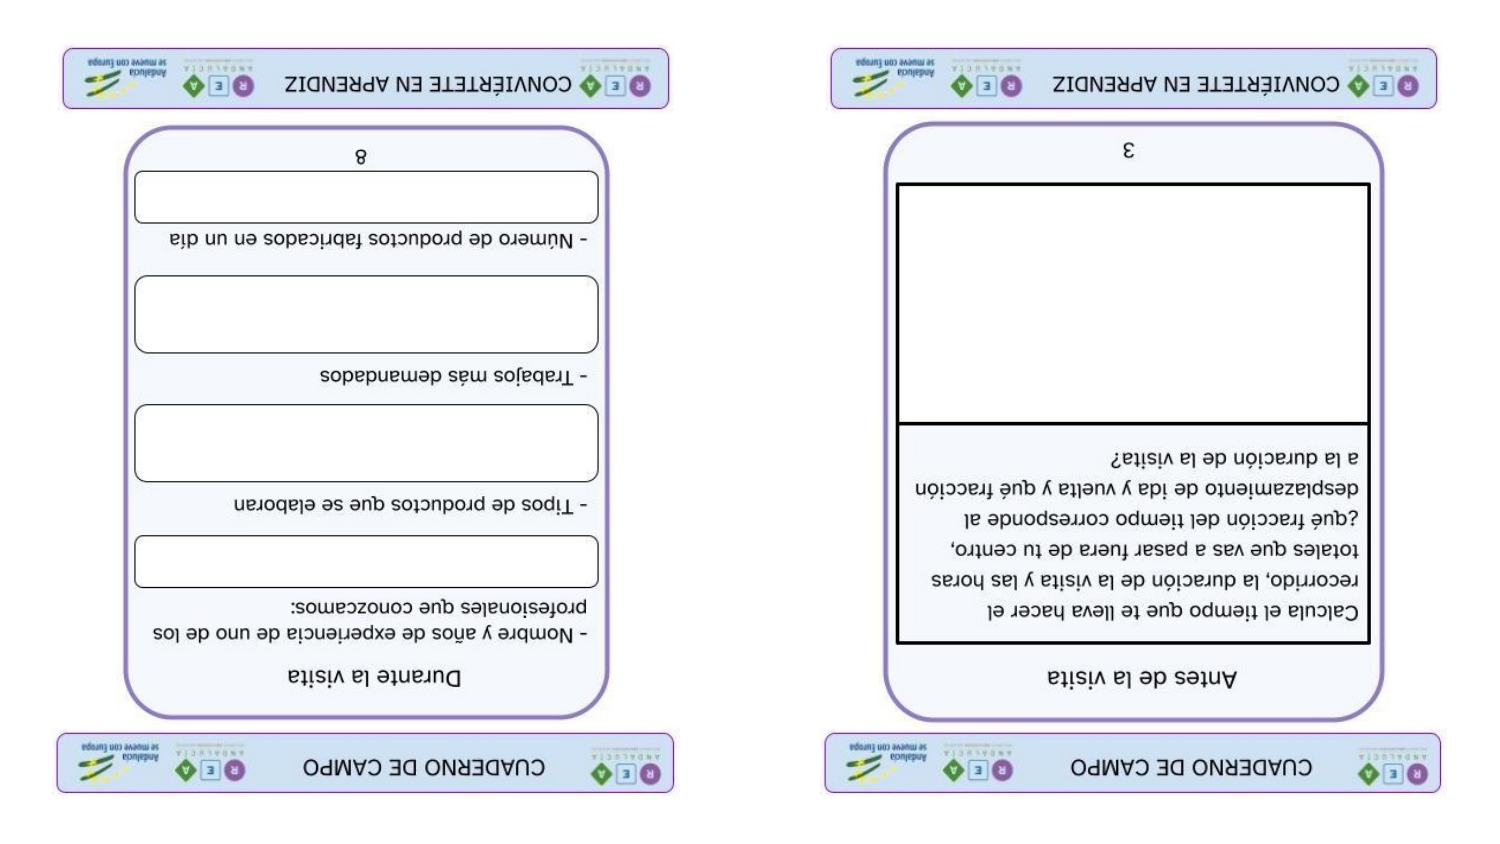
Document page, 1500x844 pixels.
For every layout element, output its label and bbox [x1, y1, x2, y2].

picture [58, 42, 674, 114]
picture [116, 119, 616, 725]
picture [820, 115, 1447, 799]
picture [826, 42, 1442, 114]
picture [52, 727, 680, 799]
